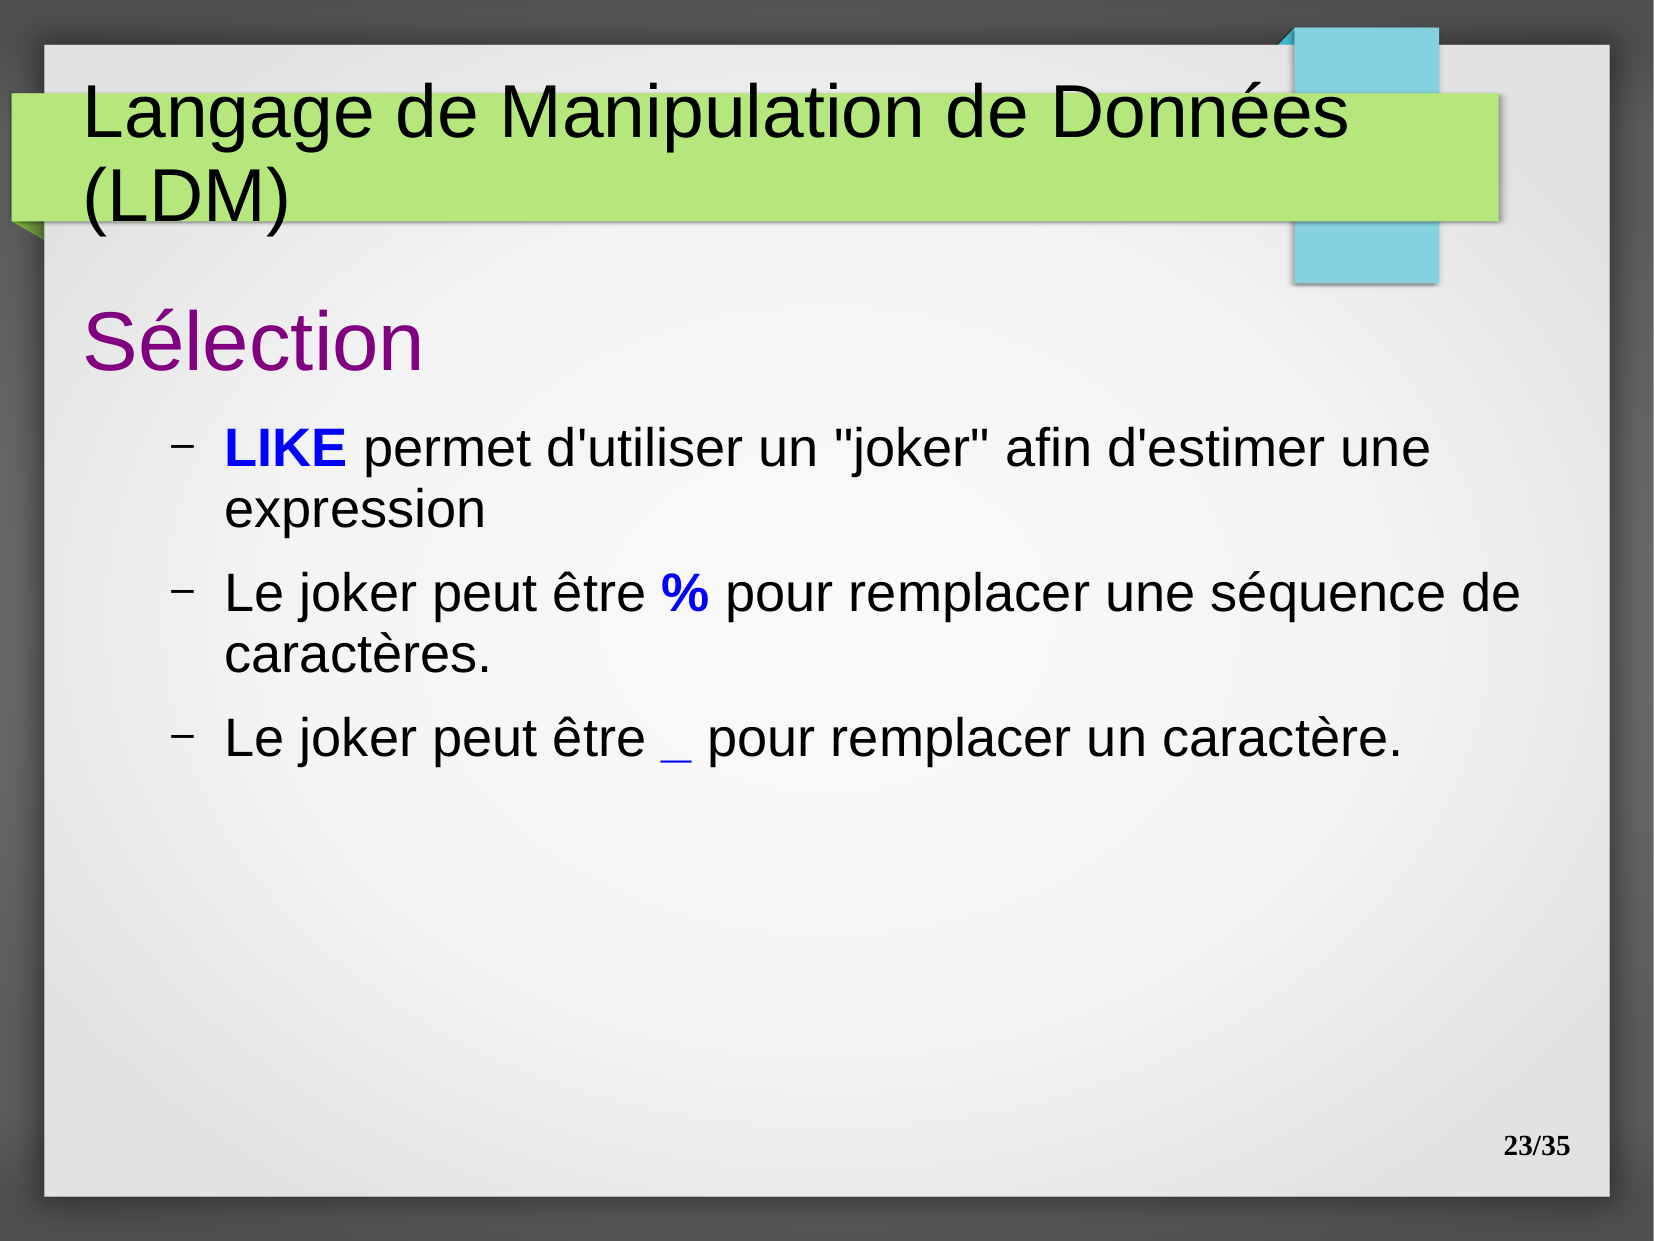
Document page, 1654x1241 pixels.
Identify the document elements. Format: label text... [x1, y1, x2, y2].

picture [0, 0, 1654, 1241]
list Sélection LIKE permet d'utiliser un "joker" afin d'estimer une expression Le joker peut être % pour remplacer une séquence de caractères. Le joker peut être _ pour remplacer un caractère. [82, 295, 1571, 1015]
title Langage de Manipulation de Données (LDM) [82, 49, 1571, 257]
